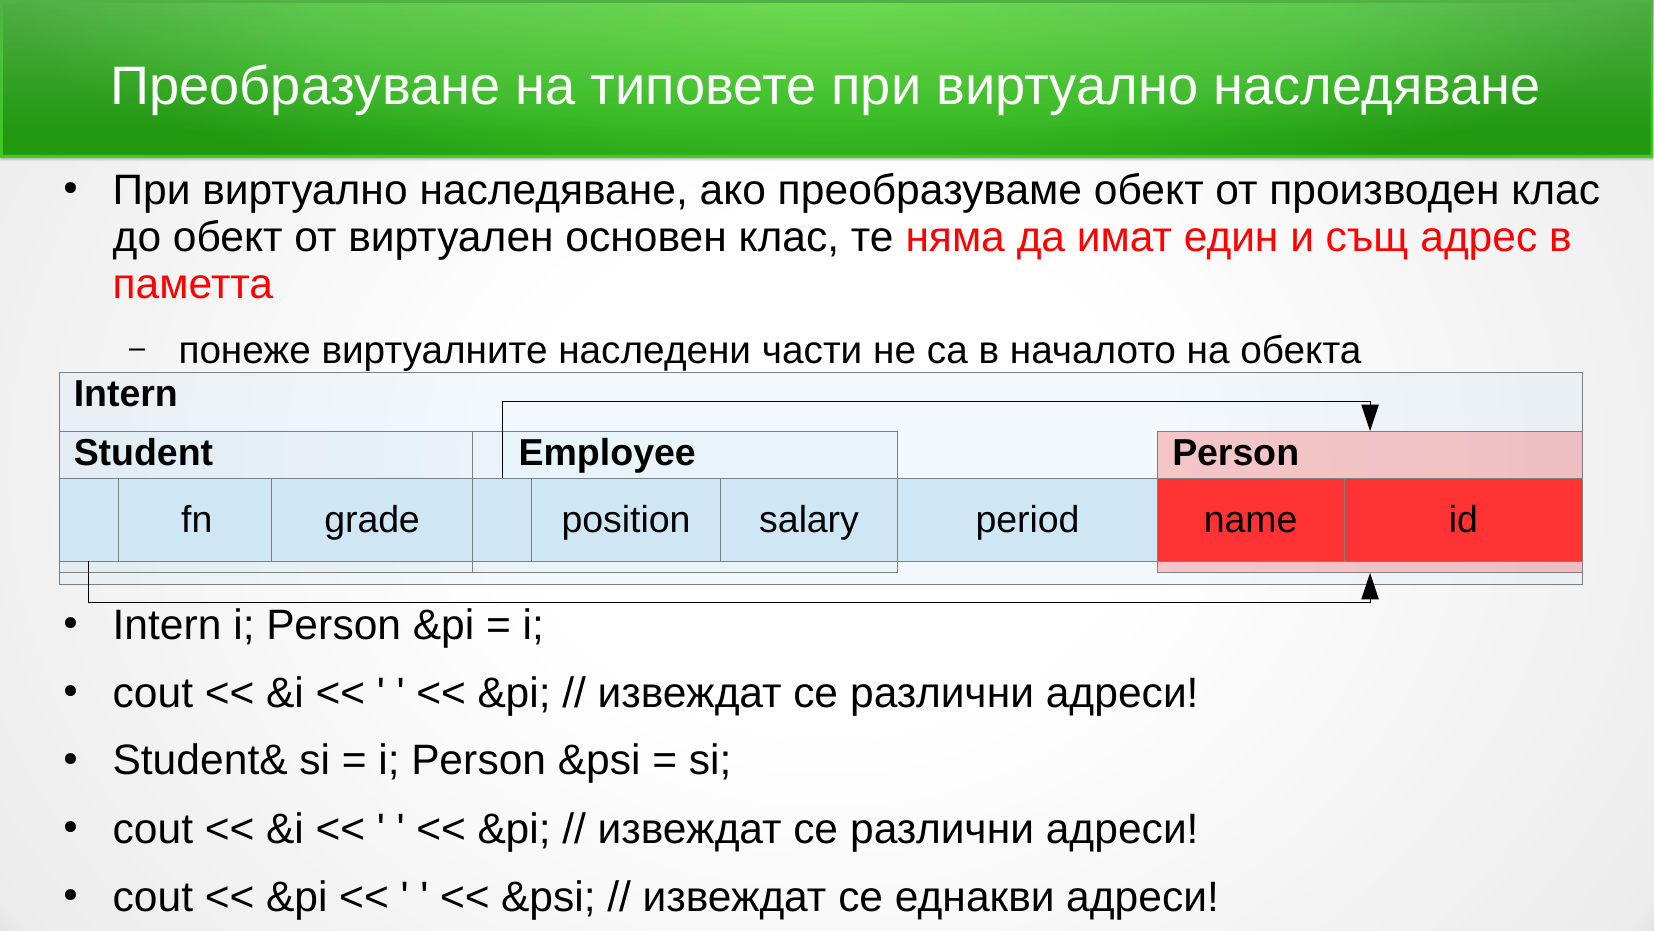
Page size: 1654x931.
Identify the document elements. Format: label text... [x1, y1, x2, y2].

text_box [472, 478, 532, 562]
list При виртуално наследяване, ако преобразуваме обект от производен клас до обект от виртуален основен клас, те няма да имат един и същ адрес в паметта понеже виртуалните наследени части не са в началото на обекта Intern i; Person &pi = i; cout << &i << ' ' << &pi; // извеждат се различни адреси! Student& si = i; Person &psi = si; cout << &i << ' ' << &pi; // извеждат се различни адреси! cout << &pi << ' ' << &psi; // извеждат се еднакви адреси! [46, 165, 1609, 922]
text_box Intern [89, 562, 1369, 585]
text_box salary [720, 478, 897, 562]
text_box [59, 478, 119, 562]
text_box period [897, 478, 1157, 562]
text_box Employee [472, 431, 502, 478]
text_box Intern [1371, 573, 1583, 585]
text_box Intern [503, 402, 1370, 478]
text_box Employee [503, 431, 898, 478]
text_box Student [59, 431, 472, 478]
text_box fn [119, 478, 271, 562]
text_box grade [271, 478, 472, 562]
text_box Person [1157, 562, 1583, 573]
text_box Student [89, 562, 472, 573]
text_box name [1157, 478, 1344, 562]
title Преобразуване на типовете при виртуално наследяване [82, 36, 1571, 135]
text_box Person [1157, 431, 1583, 478]
text_box id [1344, 478, 1583, 562]
text_box Intern [59, 573, 88, 585]
text_box Intern [59, 372, 1583, 431]
text_box position [532, 478, 720, 562]
text_box Employee [472, 562, 898, 573]
text_box Student [59, 562, 88, 573]
